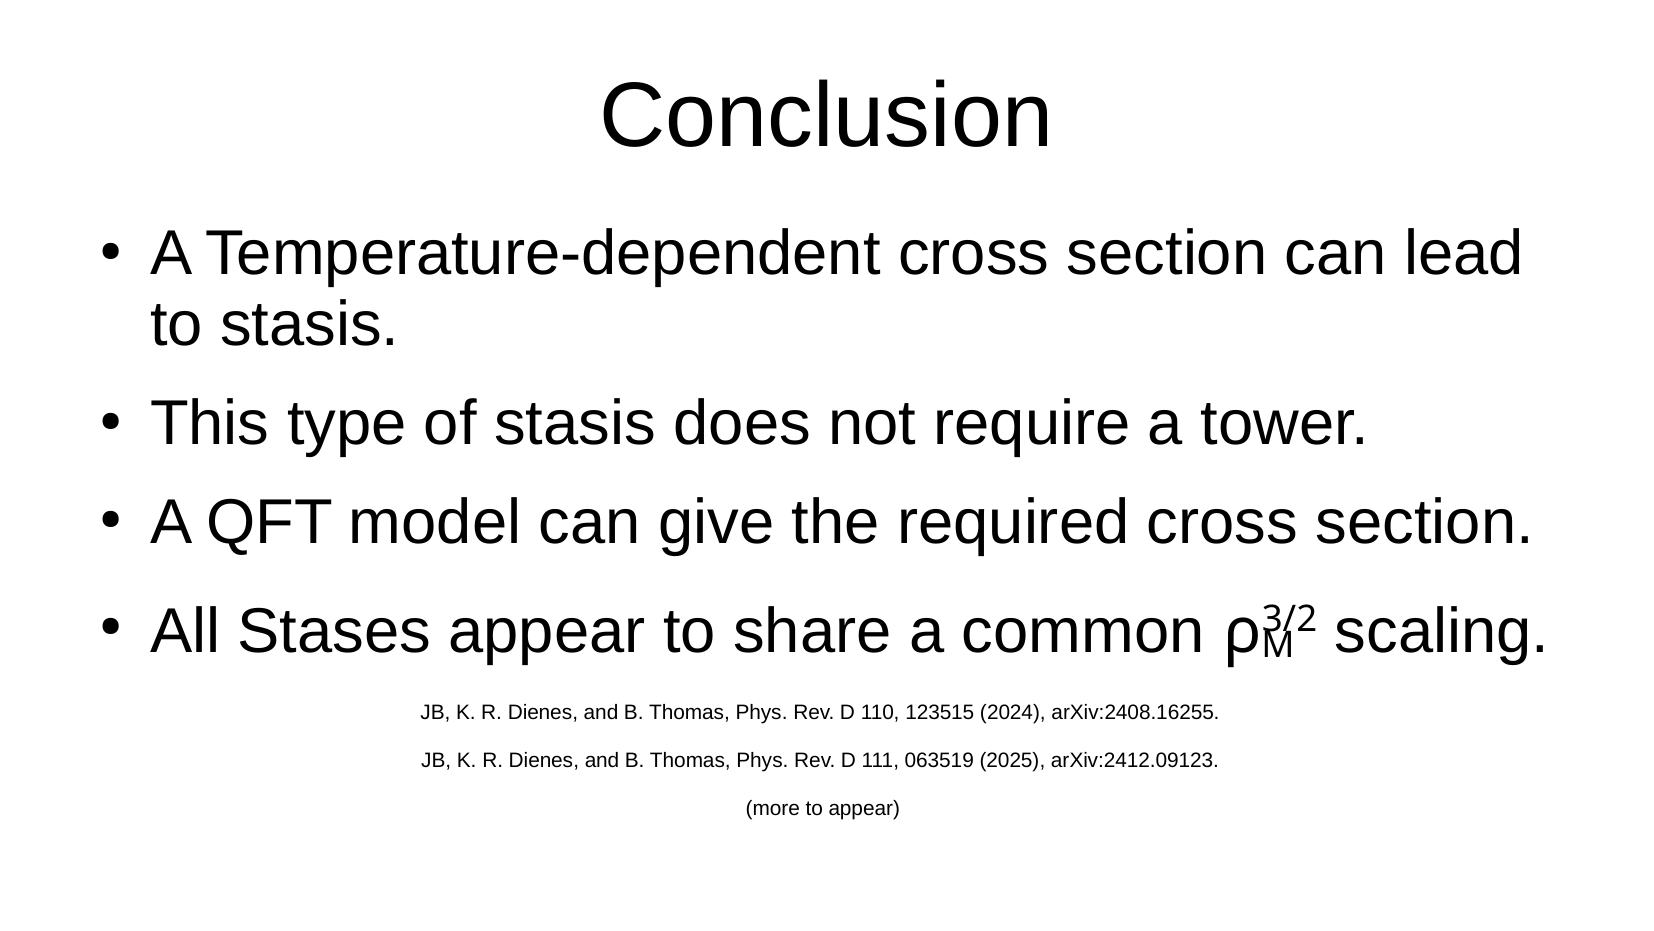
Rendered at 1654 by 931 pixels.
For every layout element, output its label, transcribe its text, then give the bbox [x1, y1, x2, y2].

list A Temperature-dependent cross section can lead to stasis. This type of stasis does not require a tower. A QFT model can give the required cross section. All Stases appear to share a common ρM 3/2 scaling. [82, 217, 1571, 713]
title Conclusion [82, 37, 1571, 193]
text_box JB, K. R. Dienes, and B. Thomas, Phys. Rev. D 110, 123515 (2024), arXiv:2408.16255. JB, K. R. Dienes, and B. Thomas, Phys. Rev. D 111, 063519 (2025), arXiv:2412.09123. (more to appear) [112, 693, 1463, 828]
